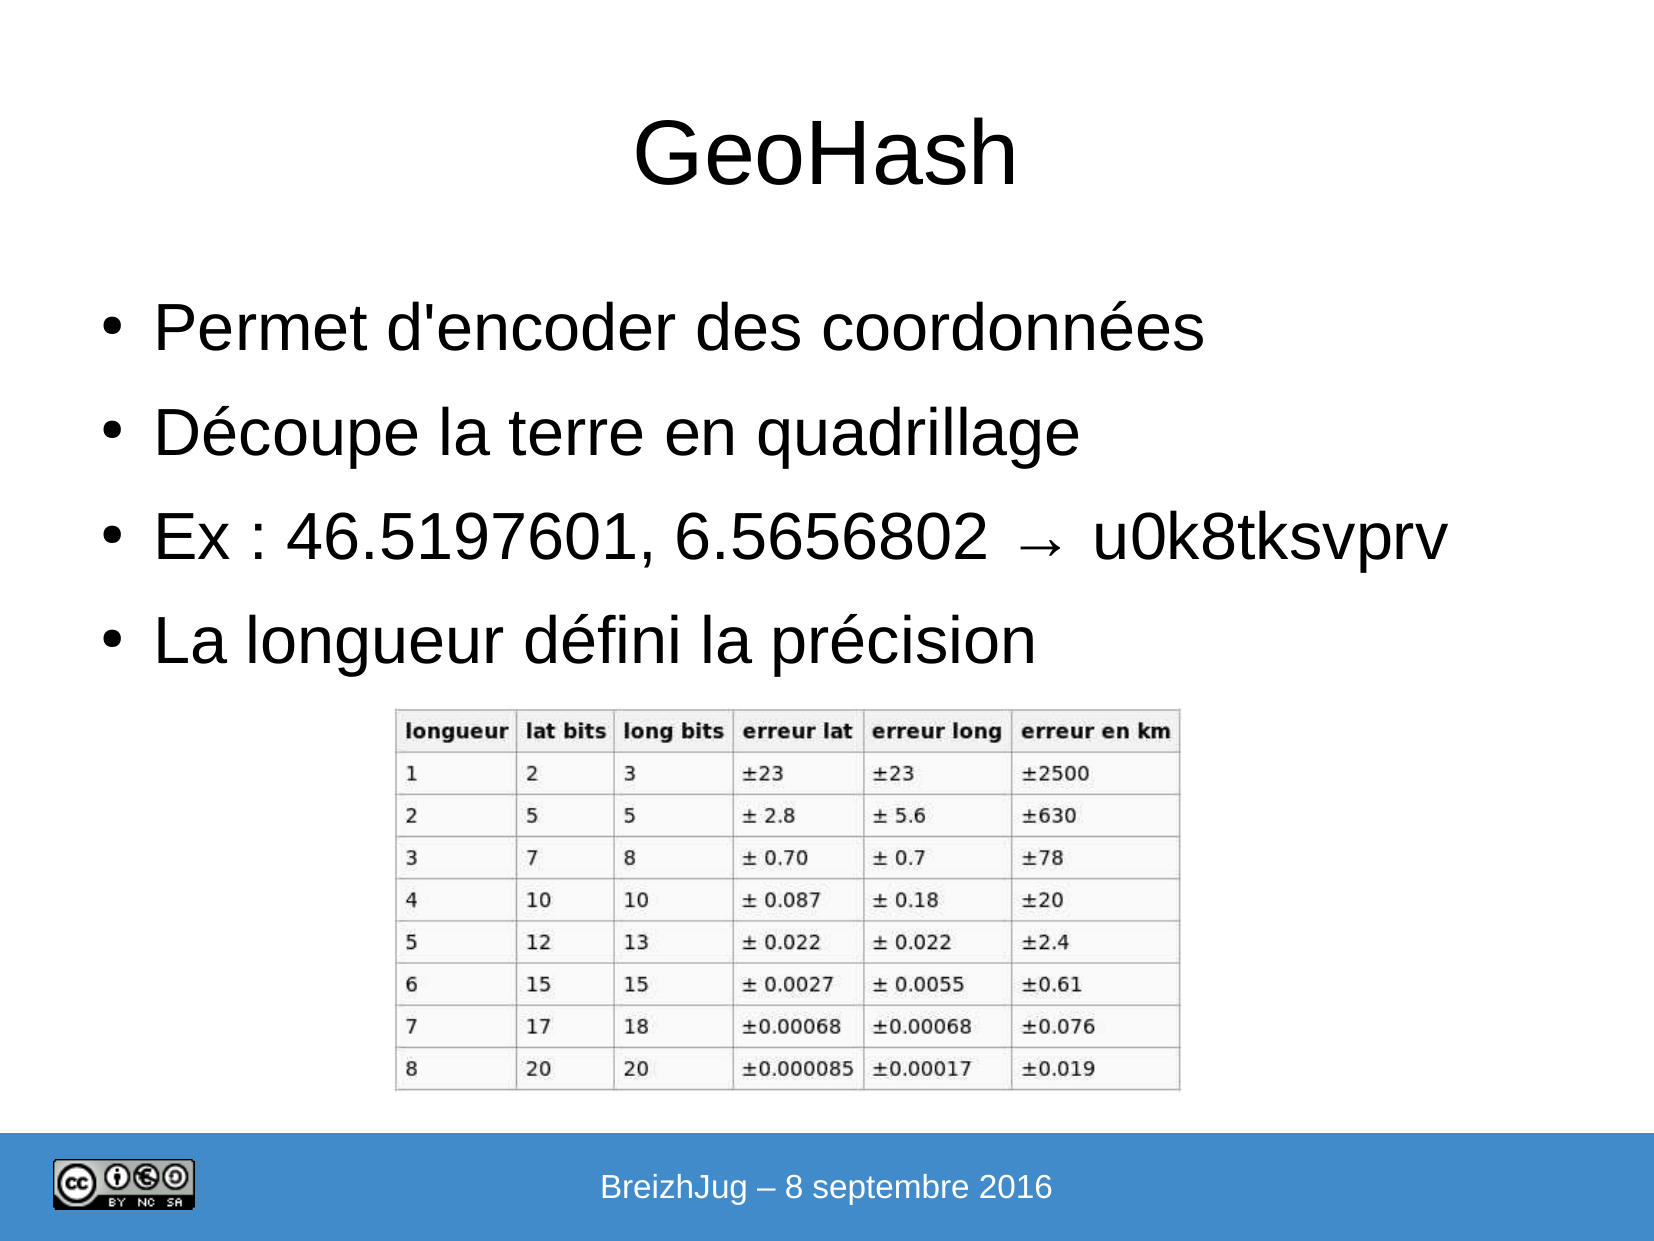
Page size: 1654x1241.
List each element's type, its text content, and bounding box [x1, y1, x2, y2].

picture [394, 708, 1182, 1092]
title GeoHash [82, 49, 1571, 257]
list Permet d'encoder des coordonnées Découpe la terre en quadrillage Ex : 46.5197601, 6.5656802 → u0k8tksvprv La longueur défini la précision [82, 290, 1571, 1010]
picture [53, 1159, 195, 1210]
